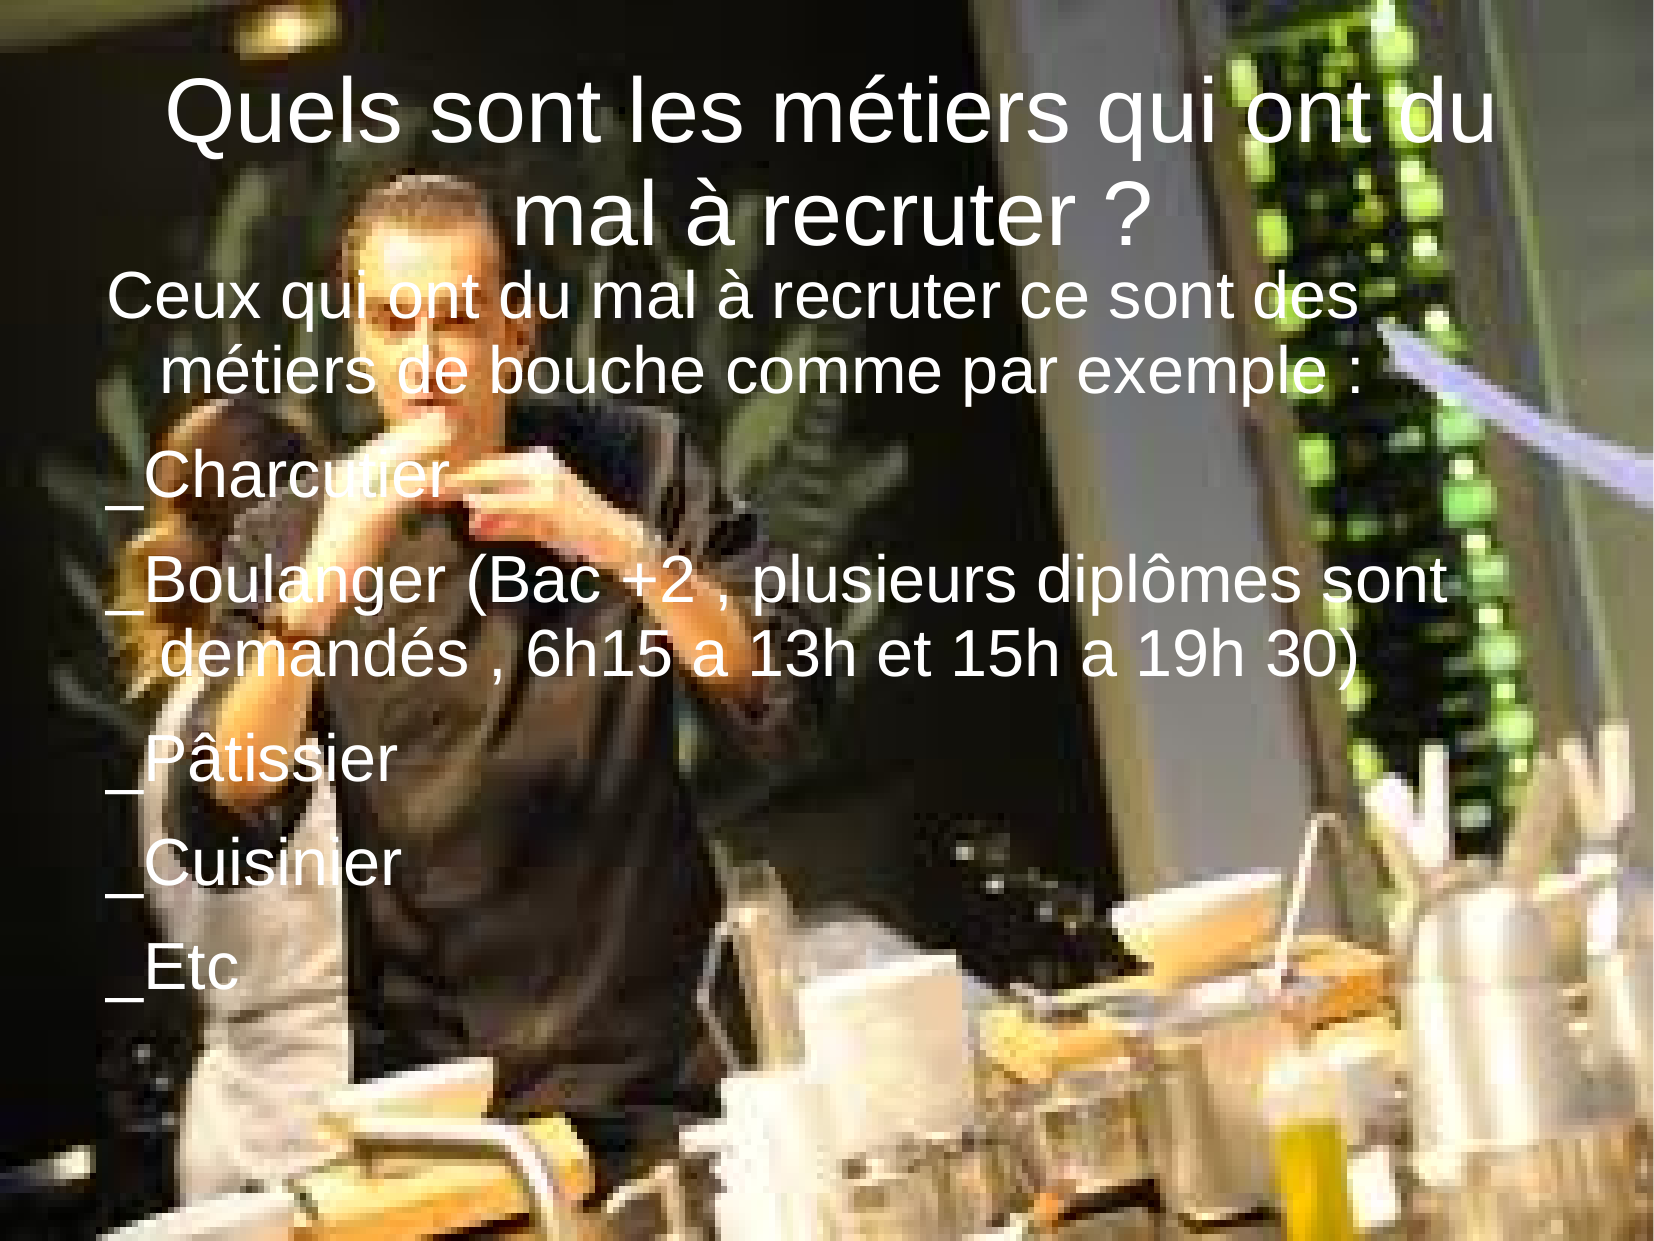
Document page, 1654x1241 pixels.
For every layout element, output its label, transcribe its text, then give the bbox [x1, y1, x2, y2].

list Ceux qui ont du mal à recruter ce sont des métiers de bouche comme par exemple : _Charcutier _Boulanger (Bac +2 , plusieurs diplômes sont demandés , 6h15 a 13h et 15h a 19h 30) _Pâtissier _Cuisinier _Etc [88, 258, 1577, 1004]
picture [0, 0, 1654, 1241]
title Quels sont les métiers qui ont du mal à recruter ? [88, 58, 1577, 258]
